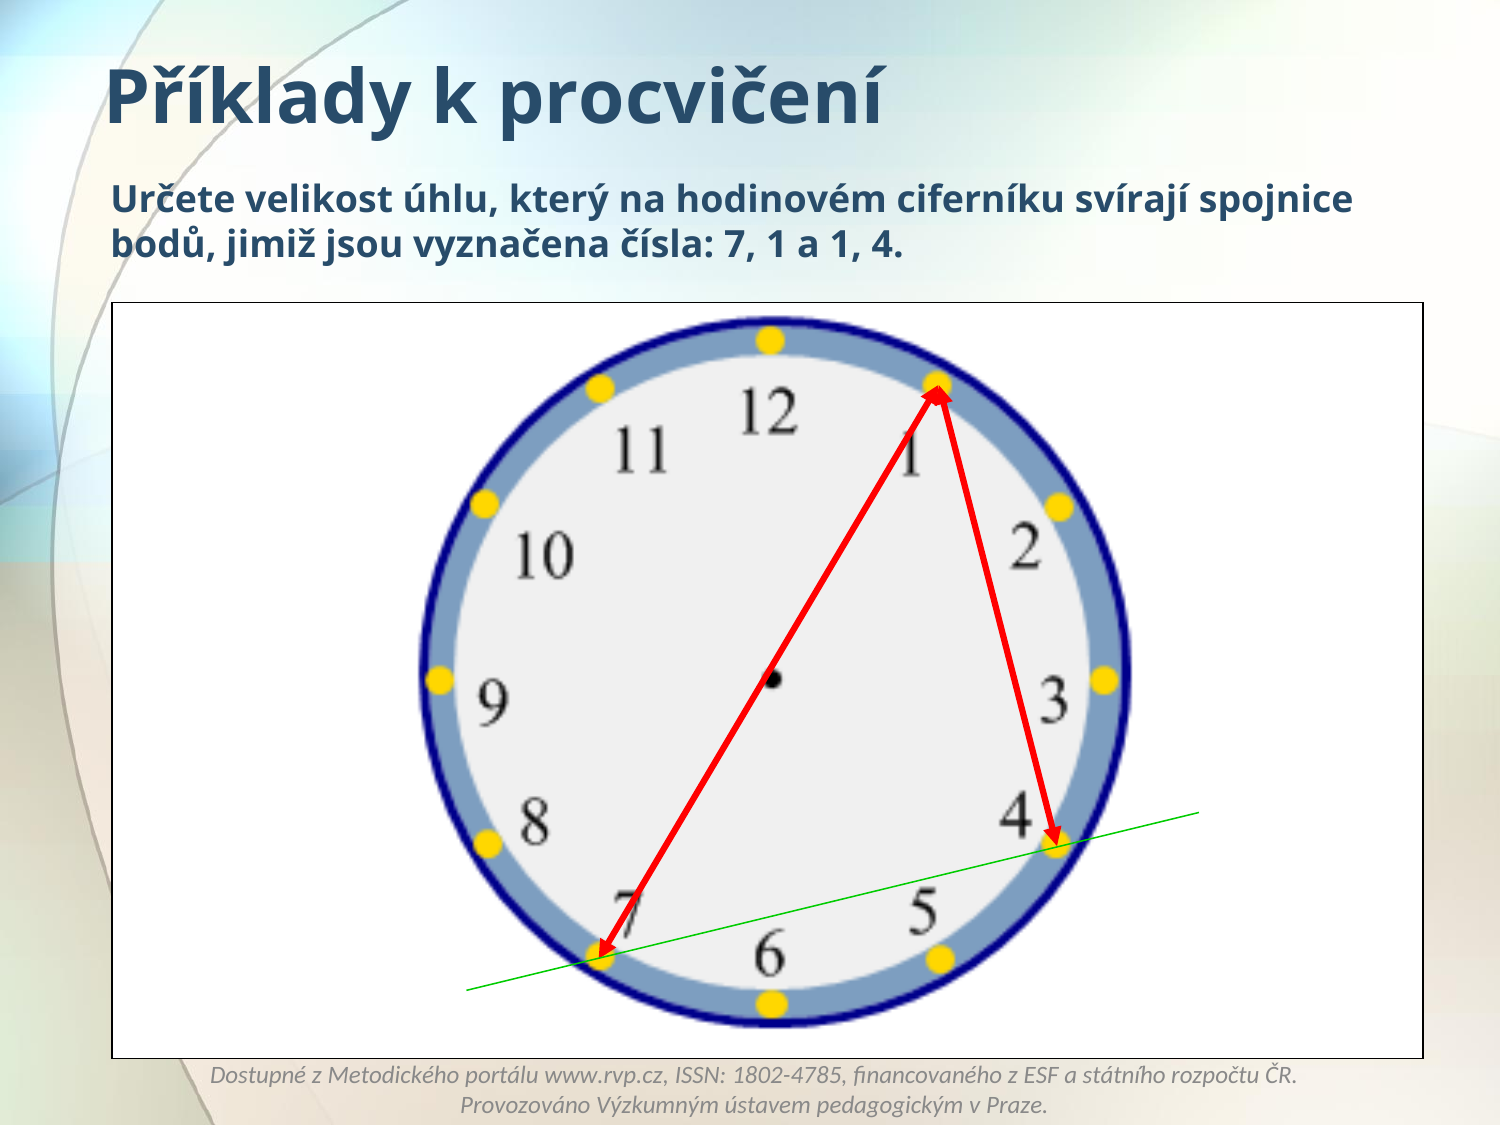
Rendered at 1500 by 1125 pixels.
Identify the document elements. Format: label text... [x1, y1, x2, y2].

title Příklady k procvičení [88, 54, 1424, 150]
text_box Určete velikost úhlu, který na hodinovém ciferníku svírají spojnice bodů, jimiž jsou vyznačena čísla: 7, 1 a 1, 4. [95, 172, 1471, 268]
picture [0, 0, 1500, 1125]
text_box [112, 302, 1424, 1059]
